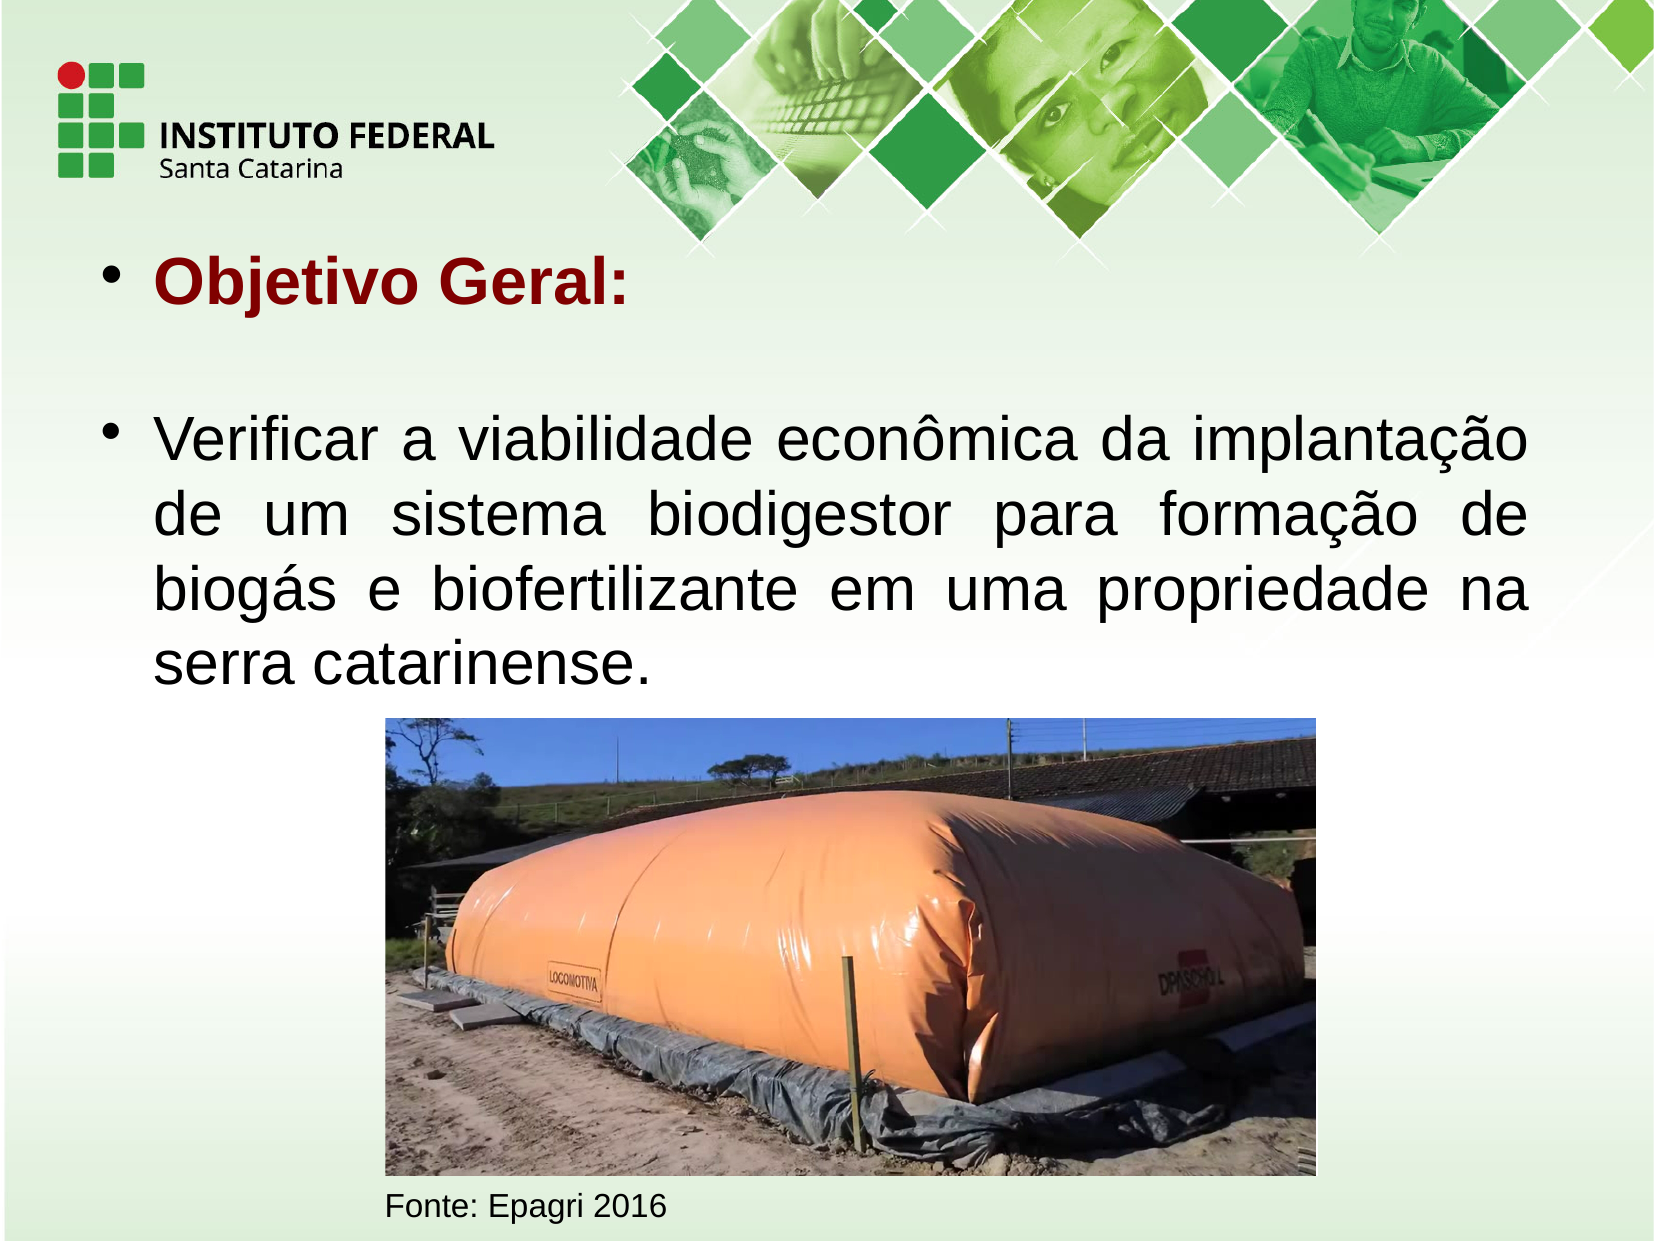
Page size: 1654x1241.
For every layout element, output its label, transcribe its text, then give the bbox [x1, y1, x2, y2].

text_box Fonte: Epagri 2016 [369, 1176, 970, 1232]
picture [1, 0, 1654, 1241]
text_box Objetivo Geral: Verificar a viabilidade econômica da implantação de um sistema biodigestor para formação de biogás e biofertilizante em uma propriedade na serra catarinense. [82, 237, 1531, 719]
